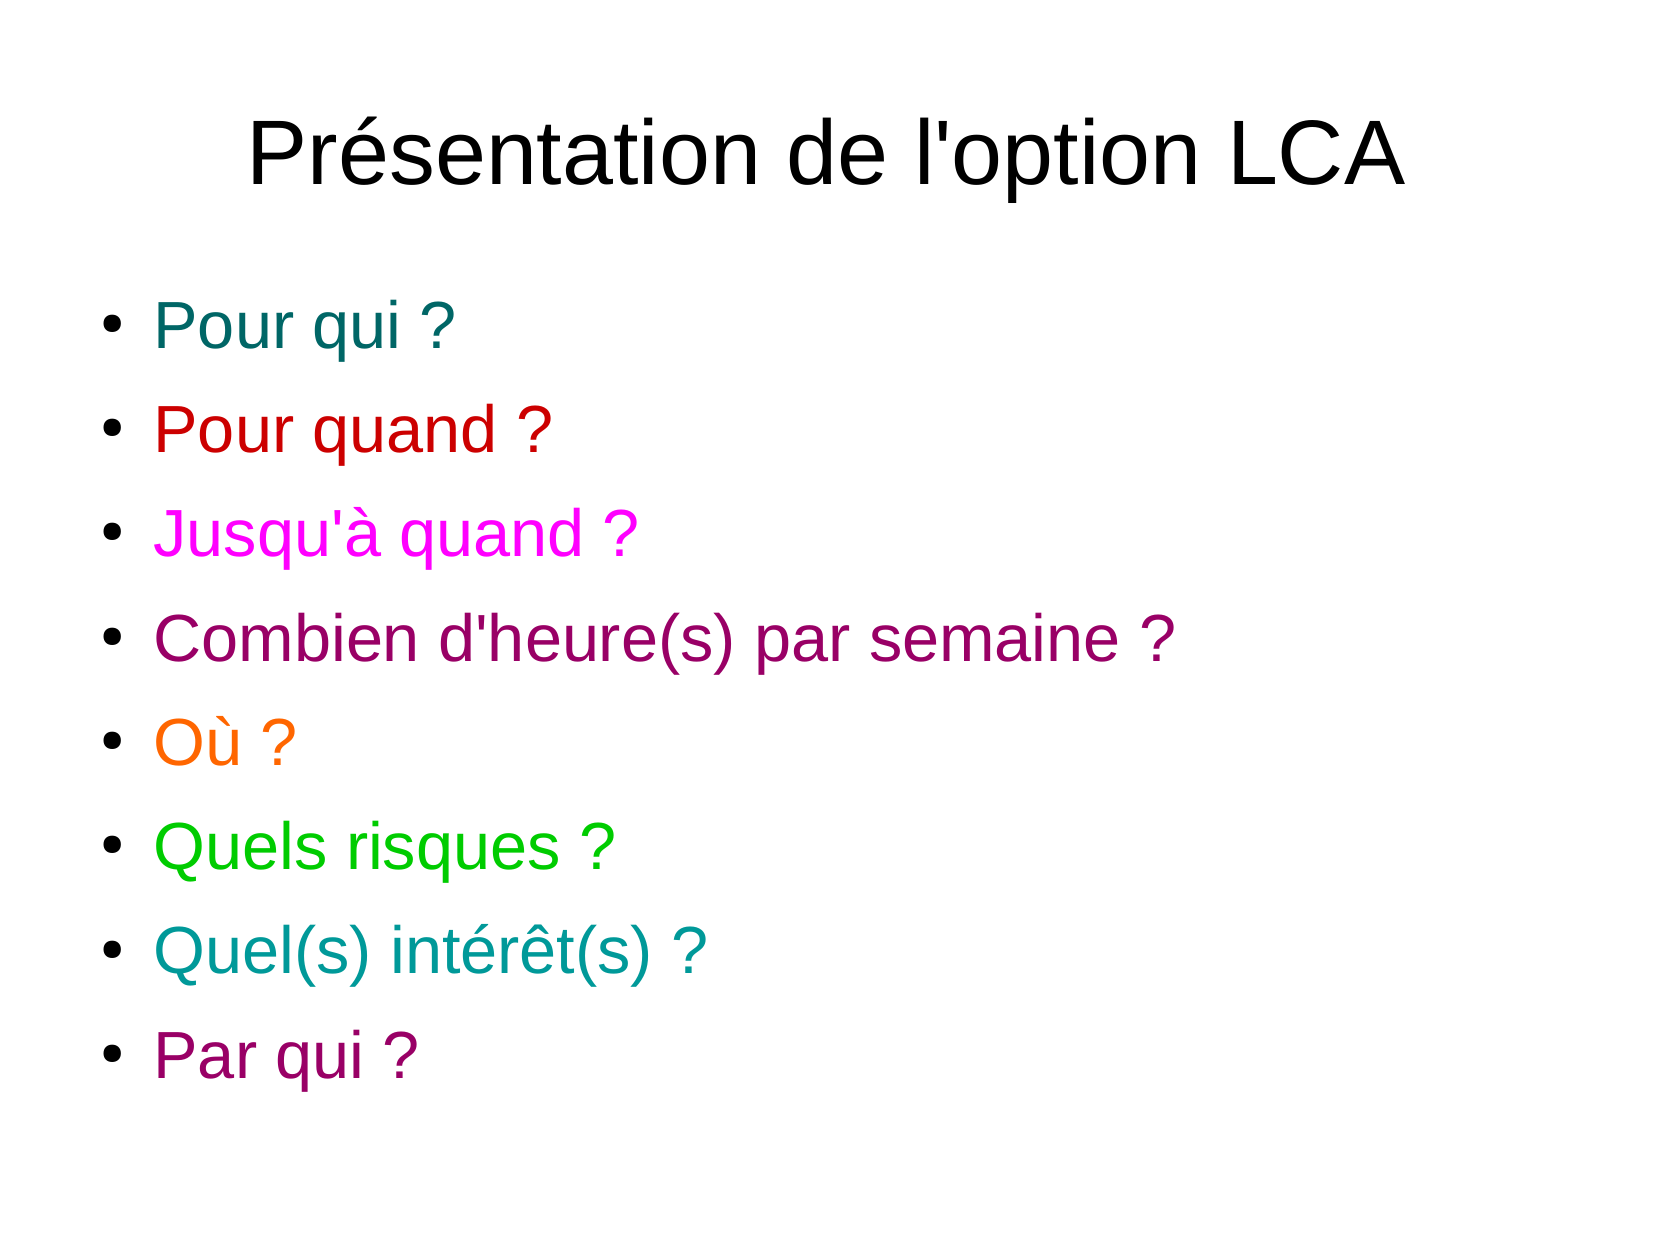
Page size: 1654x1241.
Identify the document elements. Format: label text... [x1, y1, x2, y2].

list Pour qui ? Pour quand ? Jusqu'à quand ? Combien d'heure(s) par semaine ? Où ? Quels risques ? Quel(s) intérêt(s) ? Par qui ? [82, 287, 1571, 1156]
title Présentation de l'option LCA [82, 49, 1571, 257]
